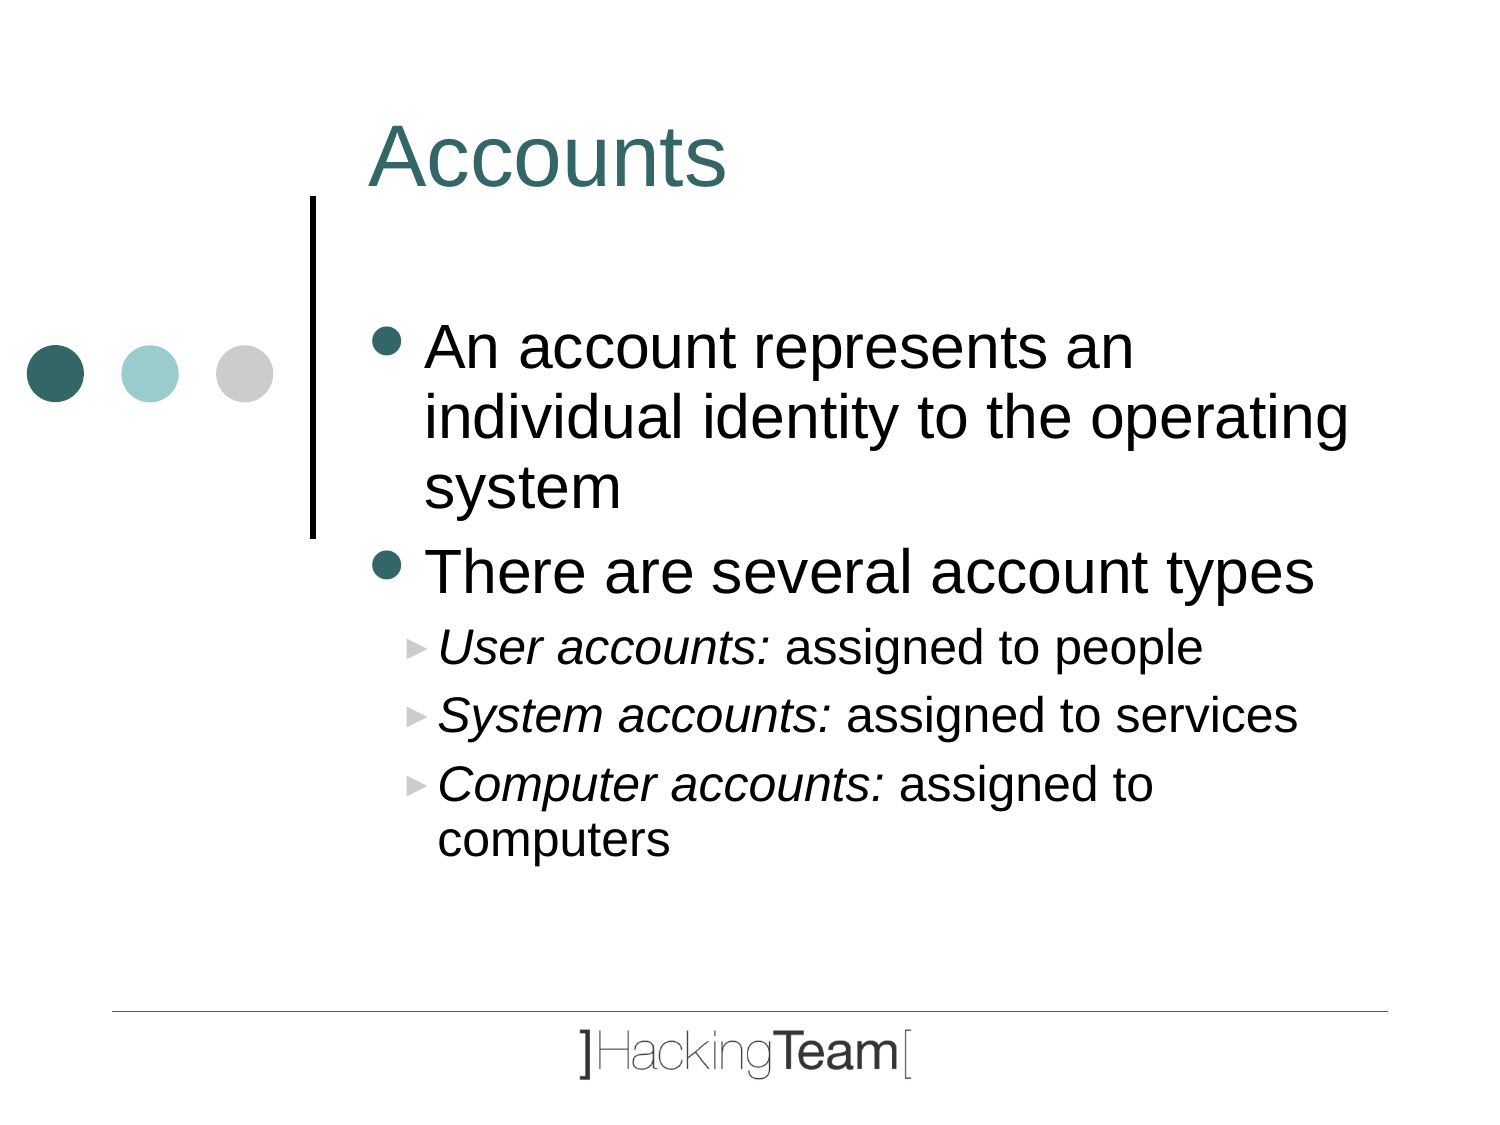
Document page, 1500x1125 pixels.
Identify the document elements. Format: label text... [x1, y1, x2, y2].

title Accounts [249, 38, 1401, 275]
list An account represents an individual identity to the operating system There are several account types User accounts: assigned to people System accounts: assigned to services Computer accounts: assigned to computers [249, 312, 1401, 1041]
picture [574, 1041, 916, 1084]
